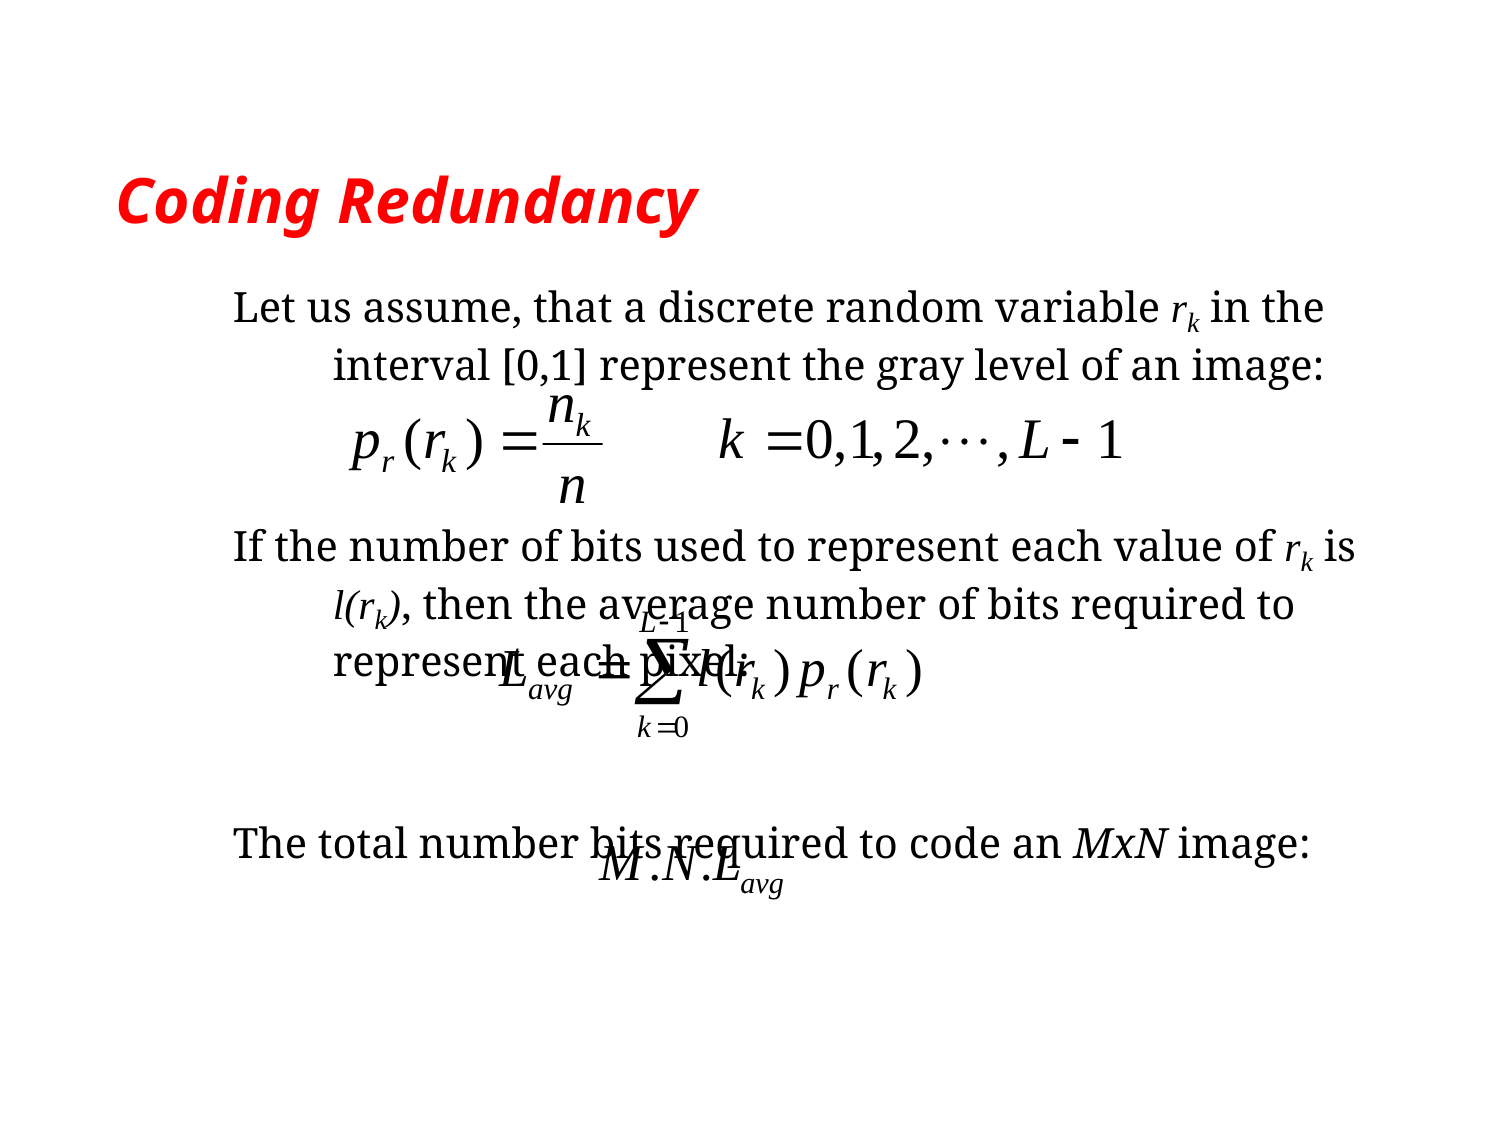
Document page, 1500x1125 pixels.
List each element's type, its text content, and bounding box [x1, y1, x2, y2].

text_box Coding Redundancy [101, 55, 1377, 244]
chart [590, 829, 798, 911]
list Let us assume, that a discrete random variable rk in the interval [0,1] represent the gray level of an image: If the number of bits used to represent each value of rk is l(rk), then the average number of bits required to represent each pixel: The total number bits required to code an MxN image: [117, 273, 1416, 1030]
chart [490, 597, 931, 749]
chart [336, 367, 1128, 516]
